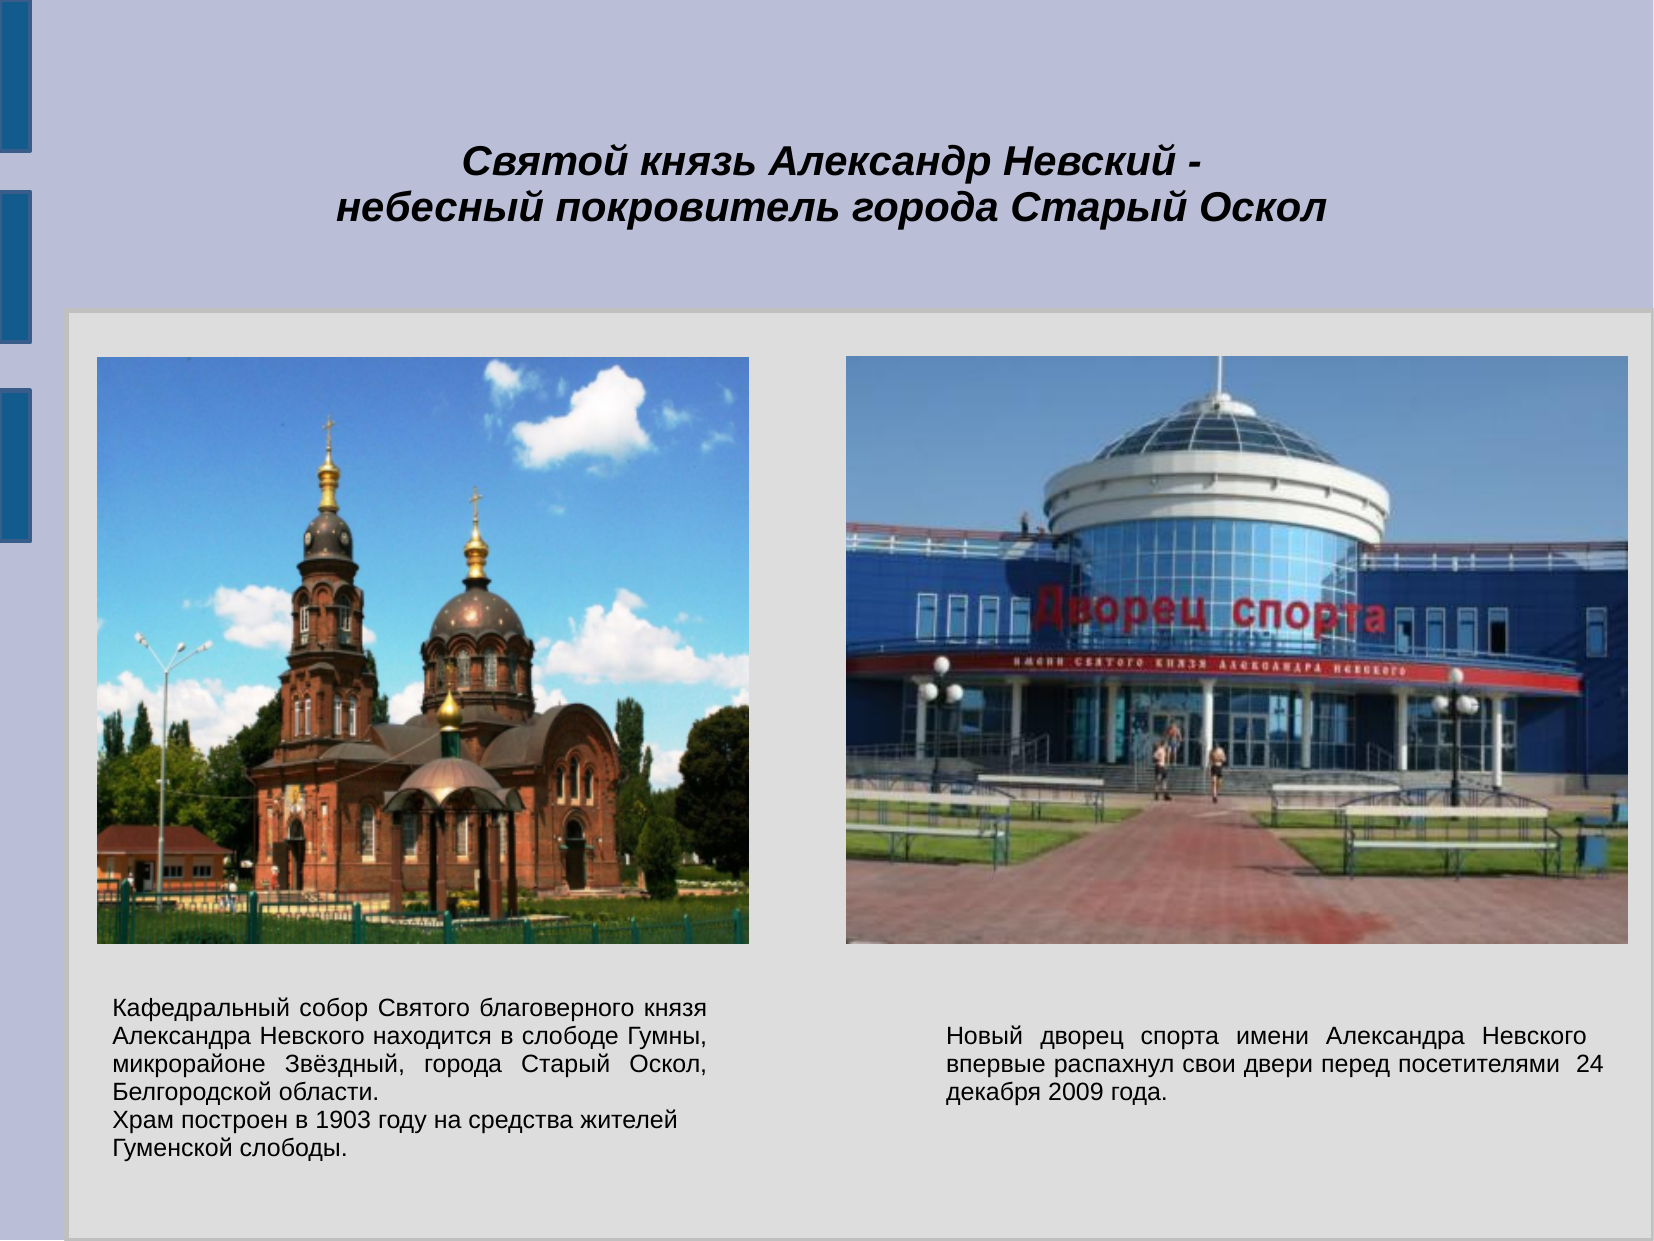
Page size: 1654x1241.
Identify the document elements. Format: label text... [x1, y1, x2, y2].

picture [97, 357, 749, 944]
picture [846, 356, 1628, 944]
text_box Новый дворец спорта имени Александра Невского впервые распахнул свои двери перед посетителями 24 декабря 2009 года. [931, 1014, 1633, 1210]
text_box Кафедральный собор Святого благоверного князя Александра Невского находится в слободе Гумны, микрорайоне Звёздный, города Старый Оскол, Белгородской области. Храм построен в 1903 году на средства жителей Гуменской слободы. [97, 986, 782, 1214]
text_box Святой князь Александр Невский - небесный покровитель города Старый Оскол [221, 130, 1443, 251]
